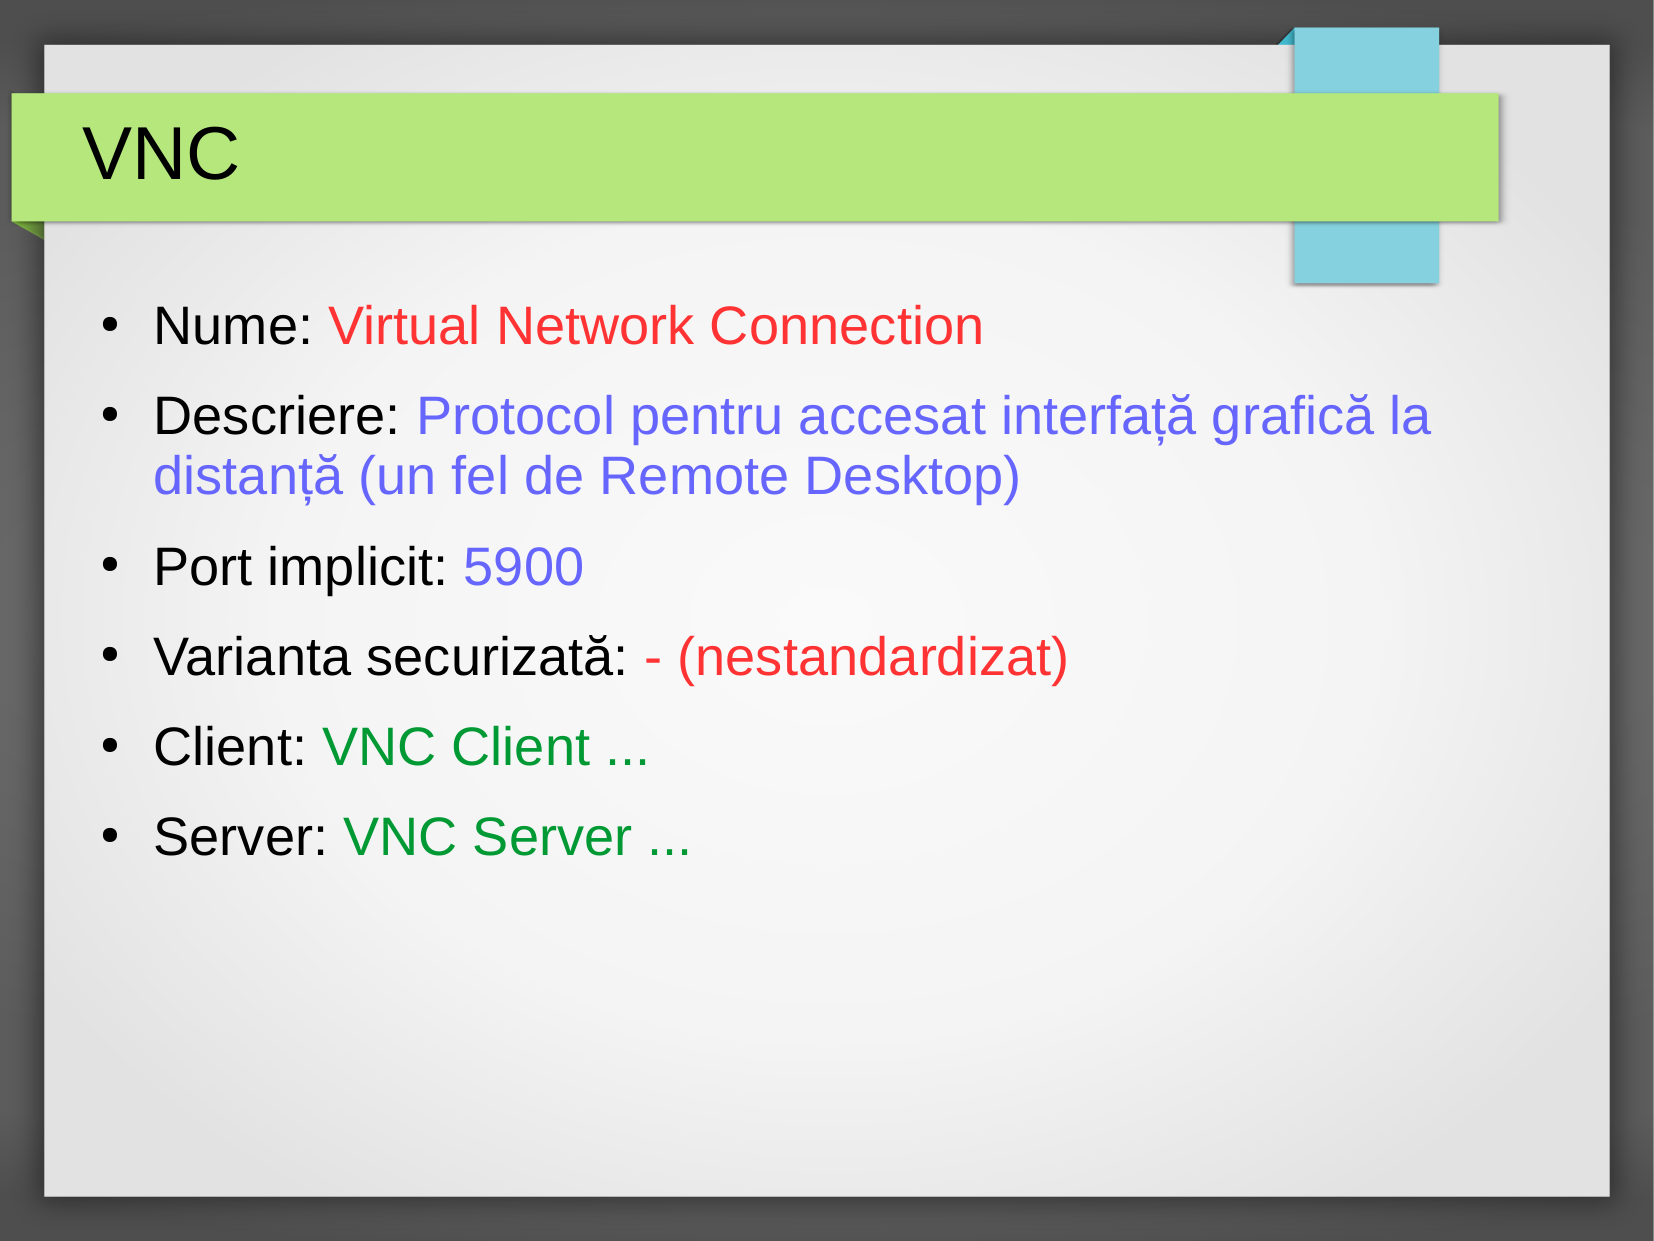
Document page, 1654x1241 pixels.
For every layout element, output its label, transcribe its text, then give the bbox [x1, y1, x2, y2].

picture [0, 0, 1654, 1241]
title VNC [82, 94, 1264, 213]
list Nume: Virtual Network Connection Descriere: Protocol pentru accesat interfață grafică la distanță (un fel de Remote Desktop) Port implicit: 5900 Varianta securizată: - (nestandardizat) Client: VNC Client ... Server: VNC Server ... [82, 295, 1571, 1015]
